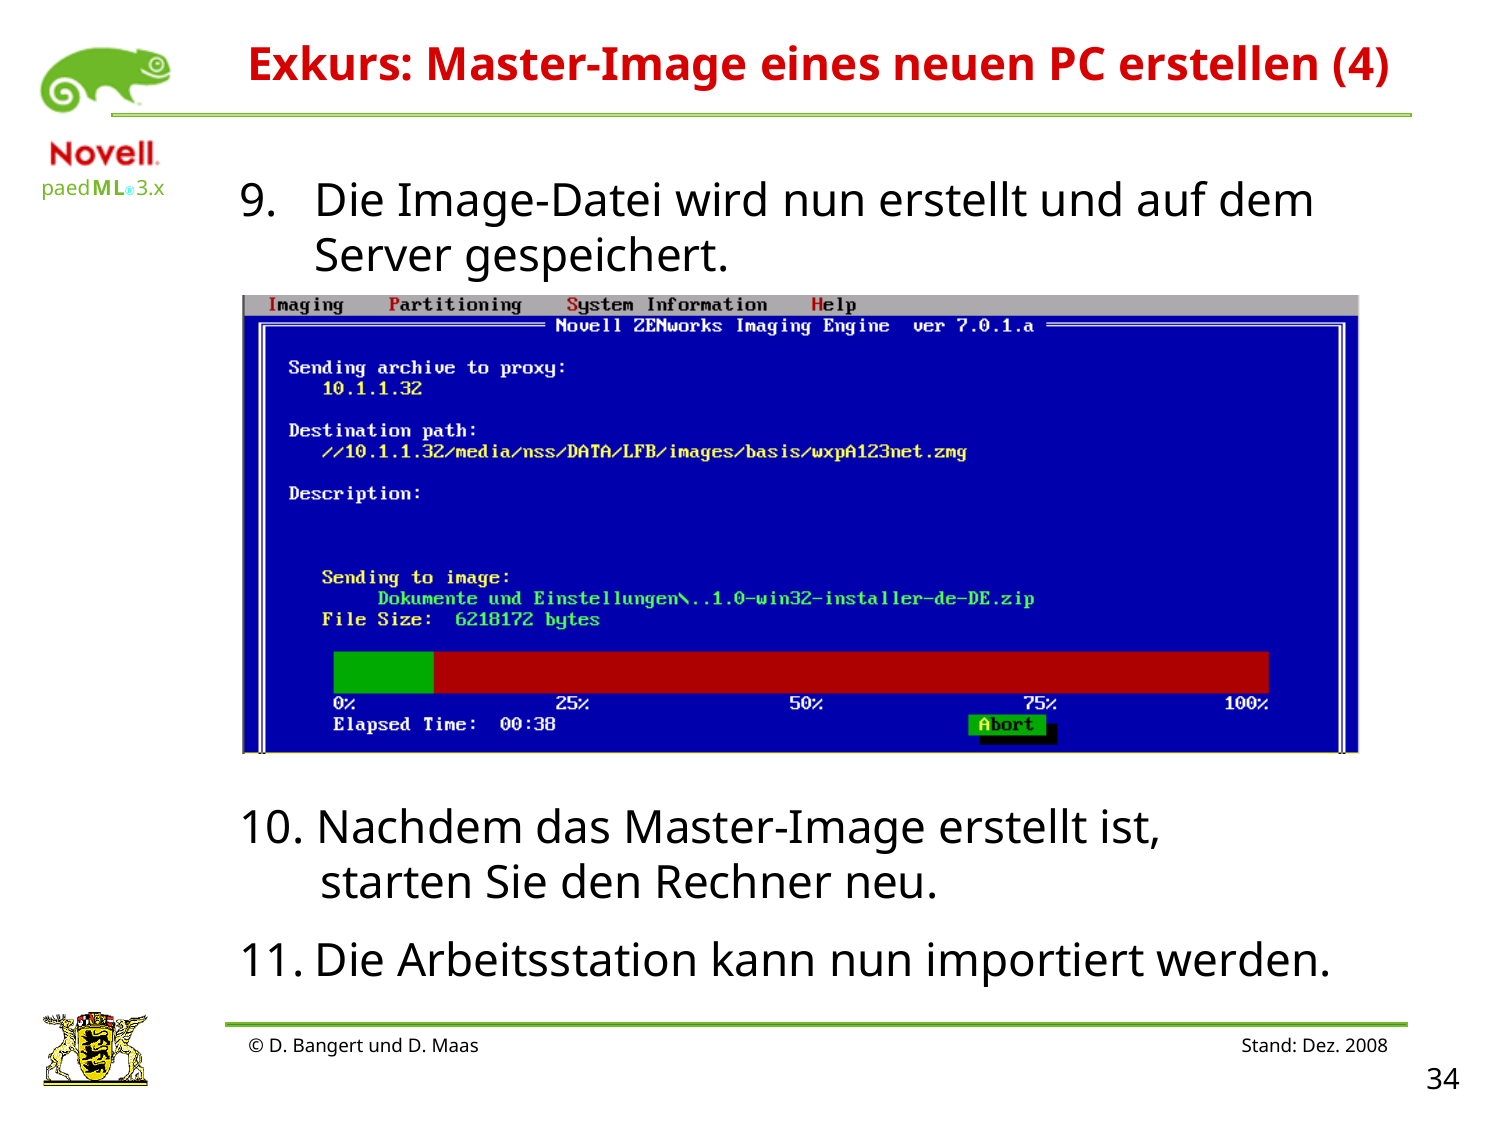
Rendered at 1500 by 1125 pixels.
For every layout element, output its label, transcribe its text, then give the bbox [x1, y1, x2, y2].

picture [41, 1011, 148, 1088]
text_box 9. Die Image-Datei wird nun erstellt und auf dem Server gespeichert. [225, 162, 1413, 288]
picture [26, 30, 184, 188]
title Exkurs: Master-Image eines neuen PC erstellen (4)‏ [232, 12, 1450, 113]
picture [242, 295, 1361, 754]
text_box 10. Nachdem das Master-Image erstellt ist, starten Sie den Rechner neu. 11. Die Arbeitsstation kann nun importiert werden. [225, 789, 1413, 994]
